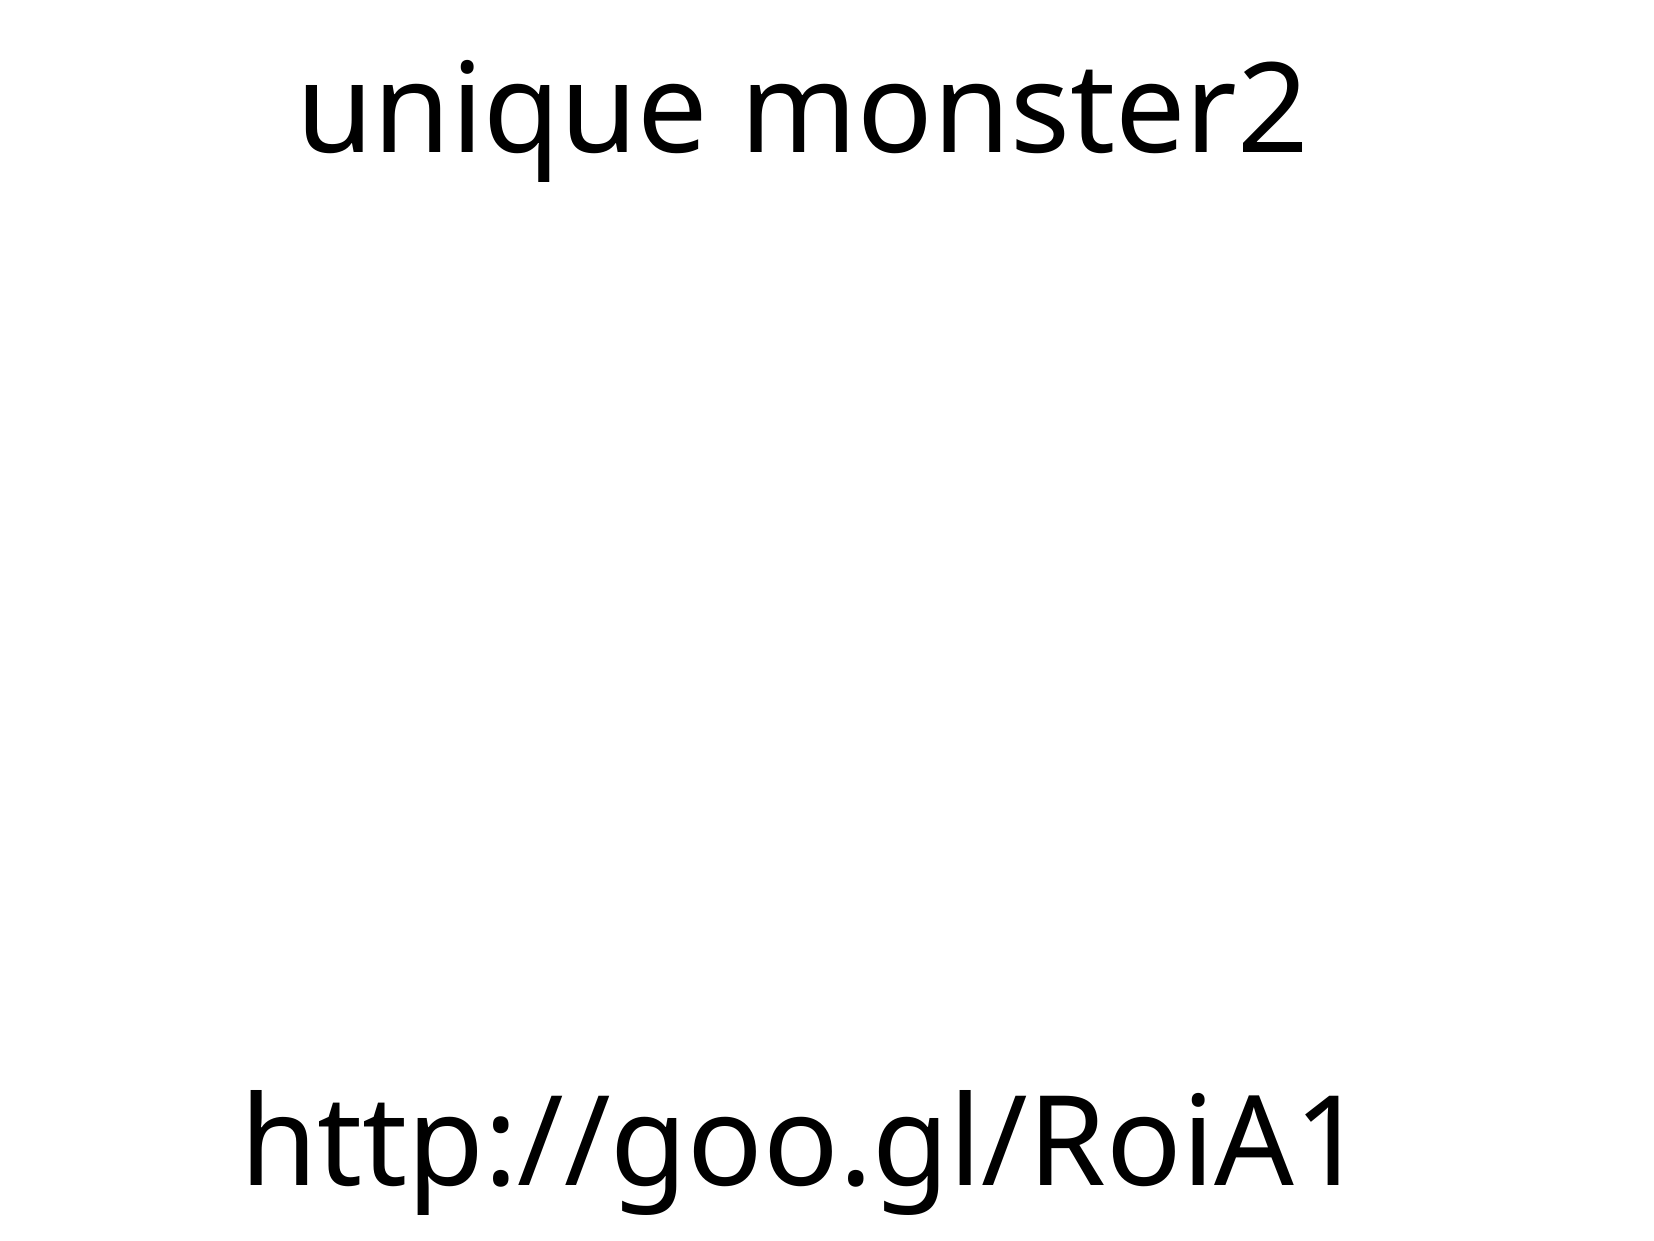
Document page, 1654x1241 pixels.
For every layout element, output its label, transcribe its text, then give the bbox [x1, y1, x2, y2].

title http://goo.gl/RoiA1 [59, 1033, 1548, 1241]
title unique monster2 [59, 0, 1548, 208]
